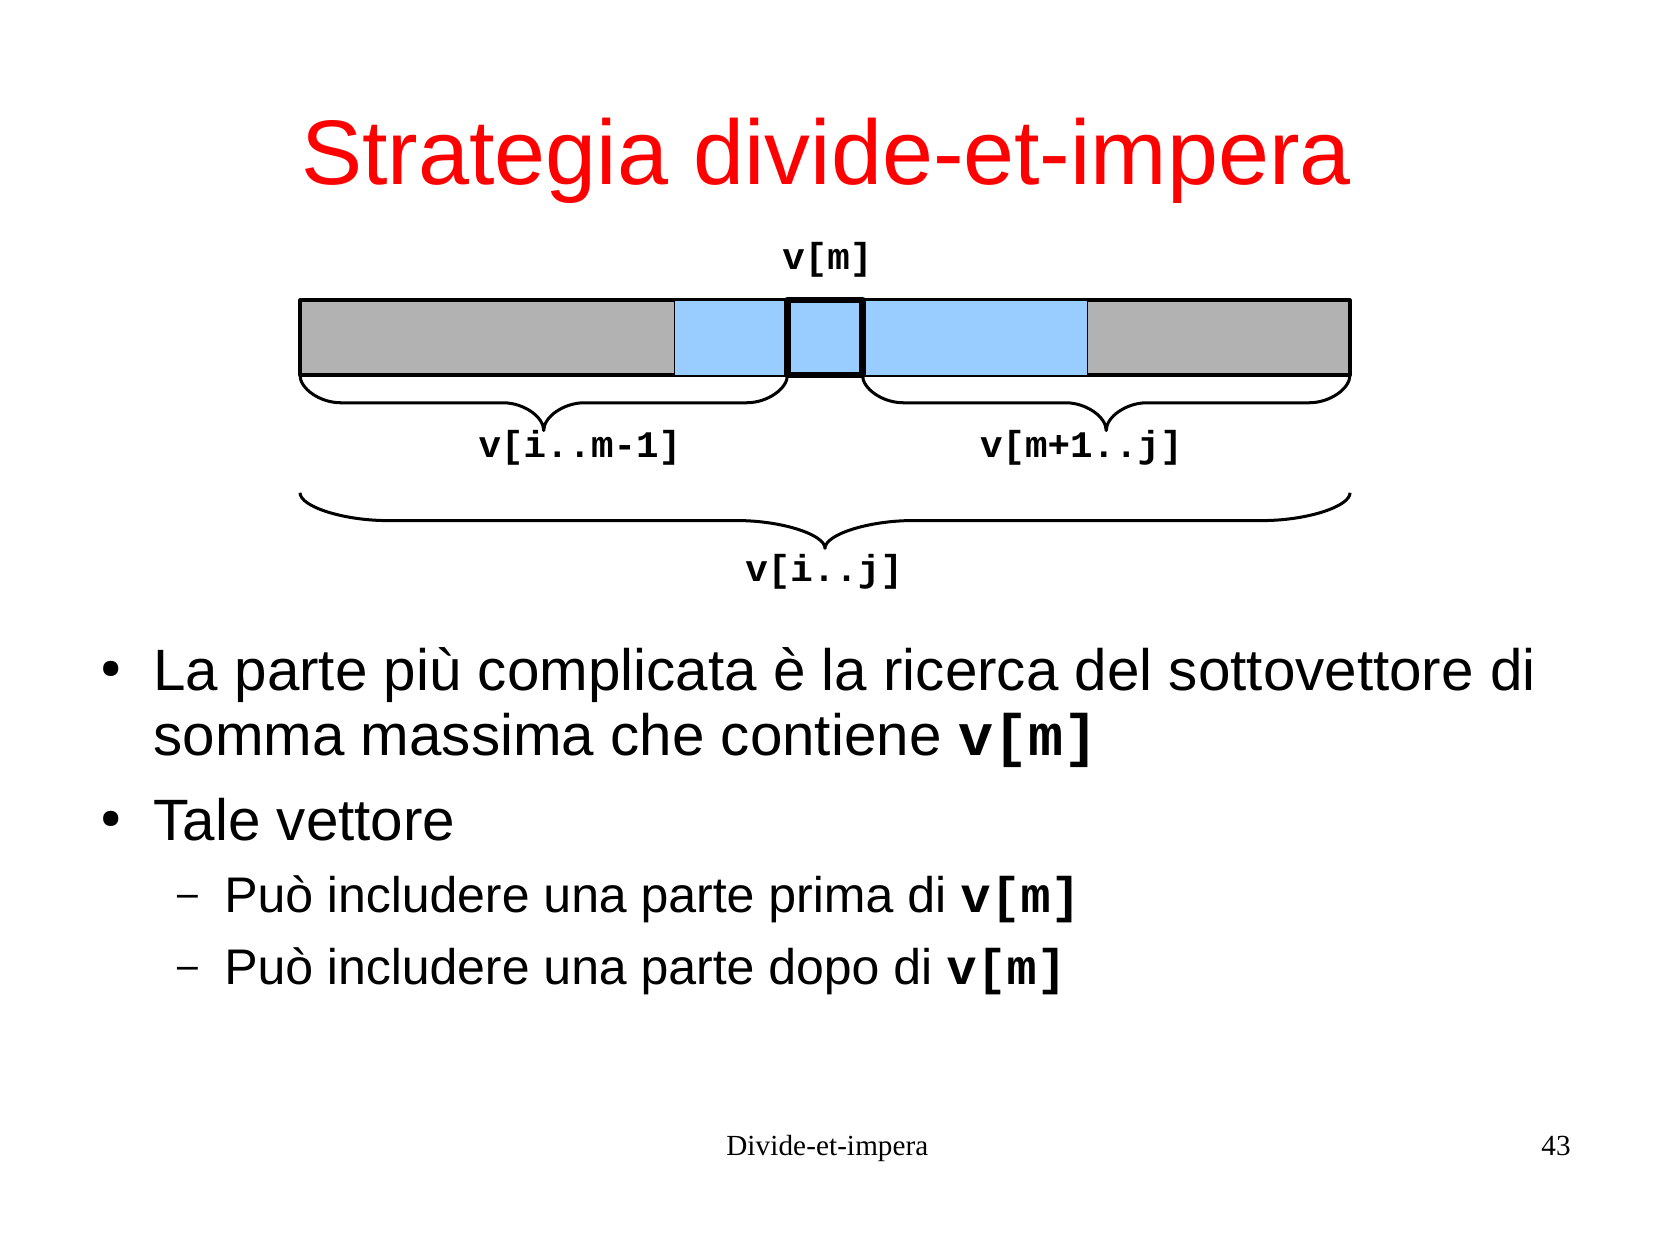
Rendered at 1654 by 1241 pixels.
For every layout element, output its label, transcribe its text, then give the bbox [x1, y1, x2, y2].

list La parte più complicata è la ricerca del sottovettore di somma massima che contiene v[m] Tale vettore Può includere una parte prima di v[m] Può includere una parte dopo di v[m] [82, 637, 1571, 1109]
text_box v[m] [767, 230, 888, 289]
title Strategia divide-et-impera [82, 49, 1571, 257]
text_box v[i..j] [730, 542, 918, 601]
text_box v[m+1..j] [965, 418, 1198, 476]
text_box v[i..m-1] [463, 418, 697, 476]
text_box [300, 300, 1351, 376]
